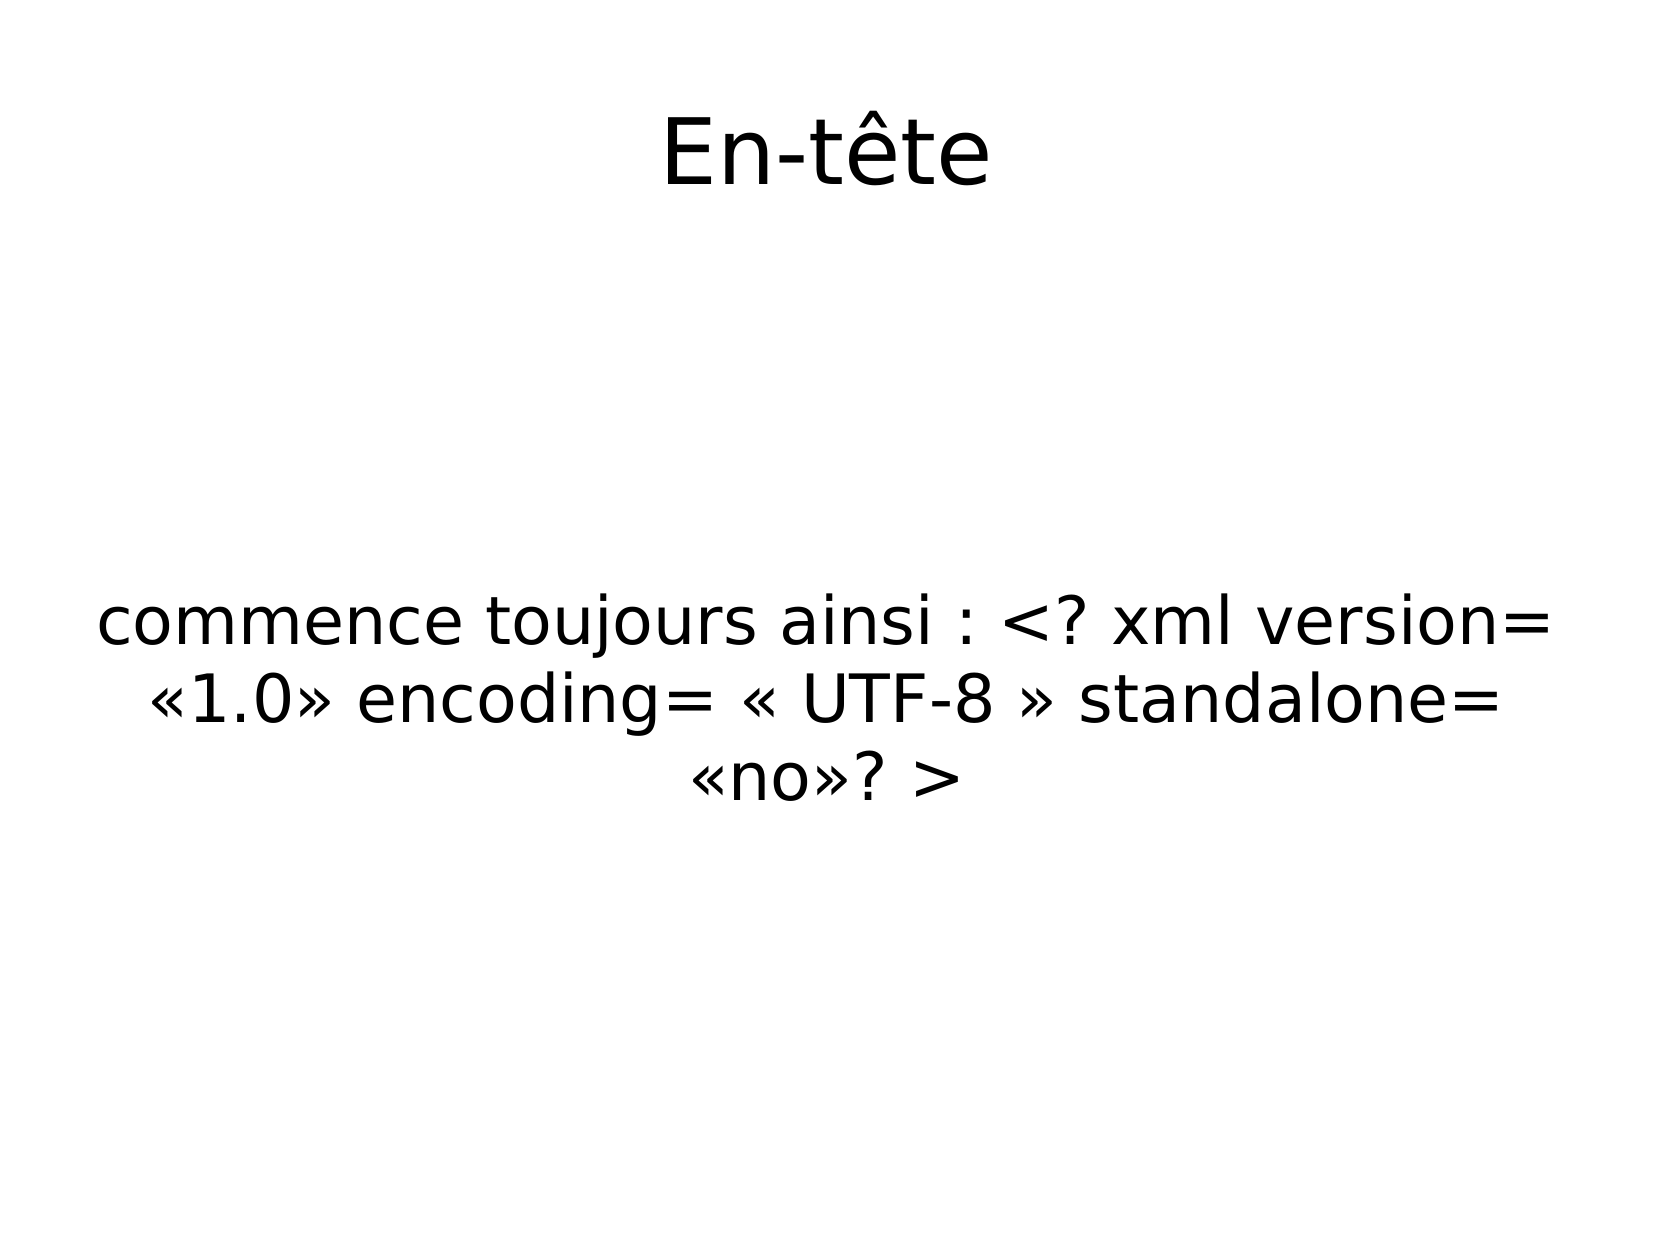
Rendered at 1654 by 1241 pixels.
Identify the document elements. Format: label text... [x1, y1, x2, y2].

subtitle commence toujours ainsi : <? xml version= «1.0» encoding= « UTF-8 » standalone= «no»? > [82, 290, 1571, 1109]
title En-tête [82, 49, 1571, 257]
